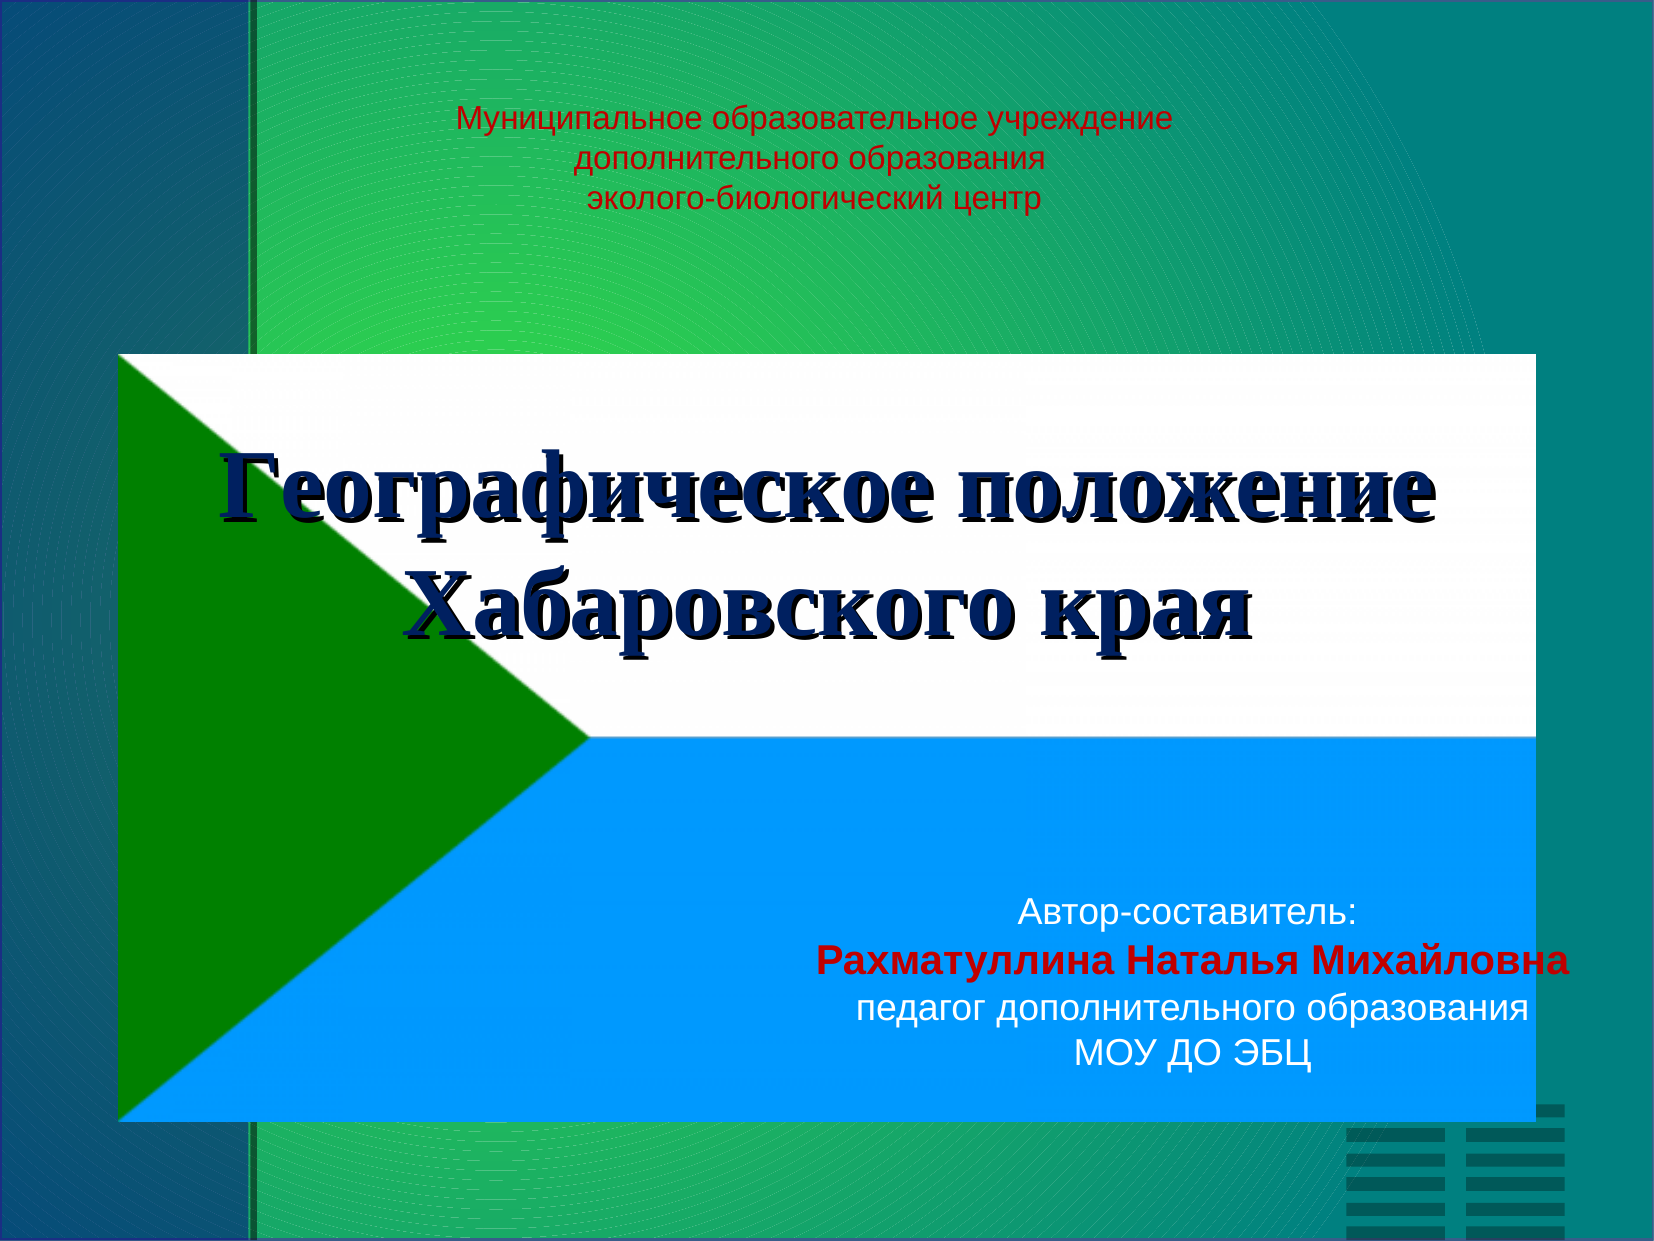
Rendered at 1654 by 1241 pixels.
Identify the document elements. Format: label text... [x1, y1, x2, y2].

picture [118, 354, 1536, 1123]
text_box Муниципальное образовательное учреждение дополнительного образования эколого-биологический центр [402, 88, 1228, 223]
title Географическое положение Хабаровского края [120, 419, 1533, 656]
text_box Автор-составитель: Рахматуллина Наталья Михайловна педагог дополнительного образования МОУ ДО ЭБЦ [780, 880, 1606, 1080]
